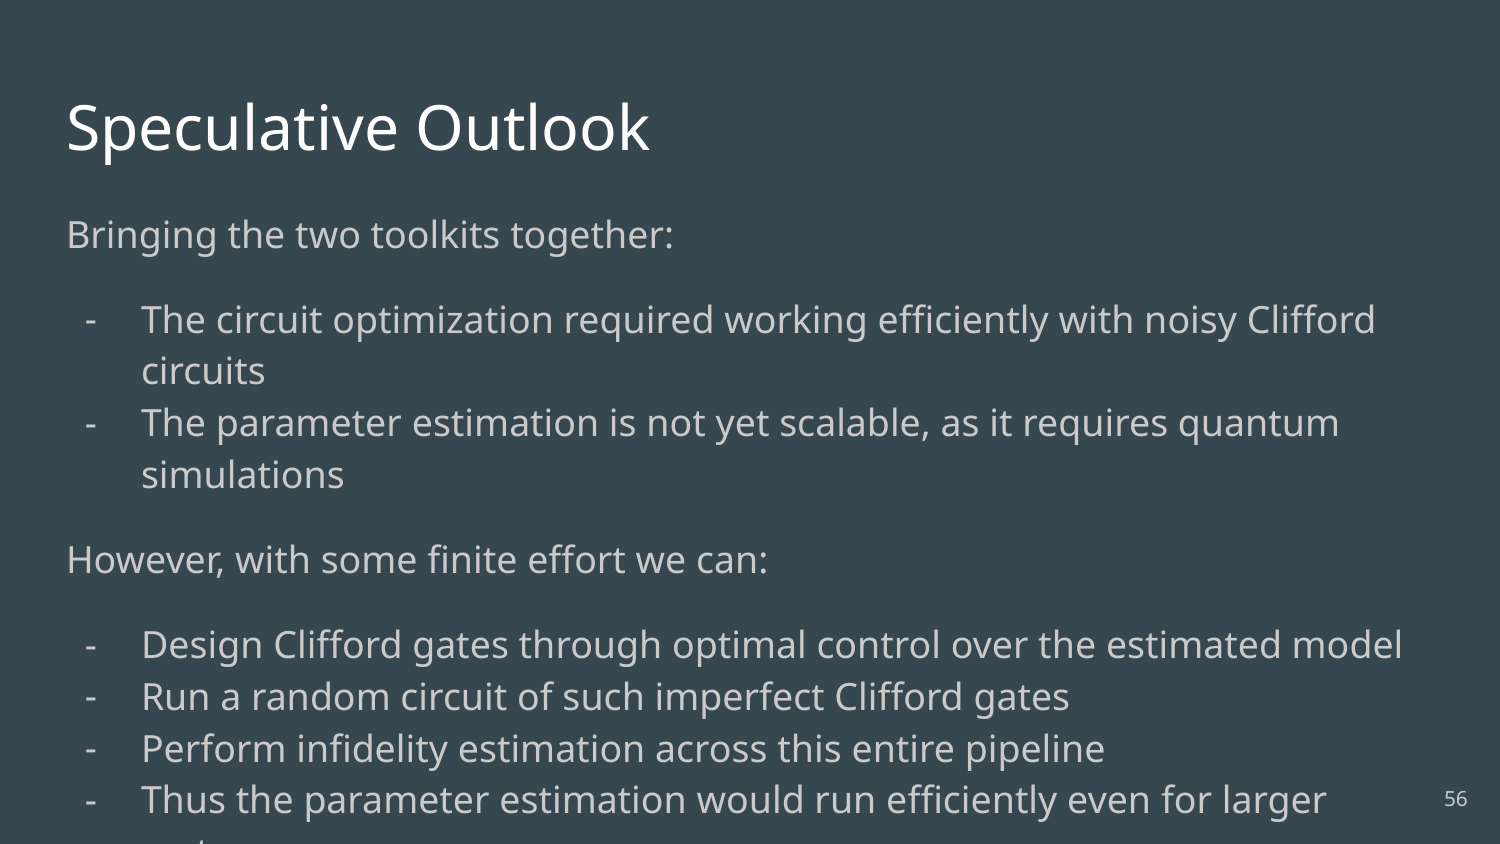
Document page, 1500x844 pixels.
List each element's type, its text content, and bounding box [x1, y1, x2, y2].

slide_number <number> [1392, 767, 1483, 833]
title Speculative Outlook [51, 72, 1449, 167]
list Bringing the two toolkits together: The circuit optimization required working efficiently with noisy Clifford circuits The parameter estimation is not yet scalable, as it requires quantum simulations However, with some finite effort we can: Design Clifford gates through optimal control over the estimated model Run a random circuit of such imperfect Clifford gates Perform infidelity estimation across this entire pipeline Thus the parameter estimation would run efficiently even for larger systems [51, 189, 1449, 750]
